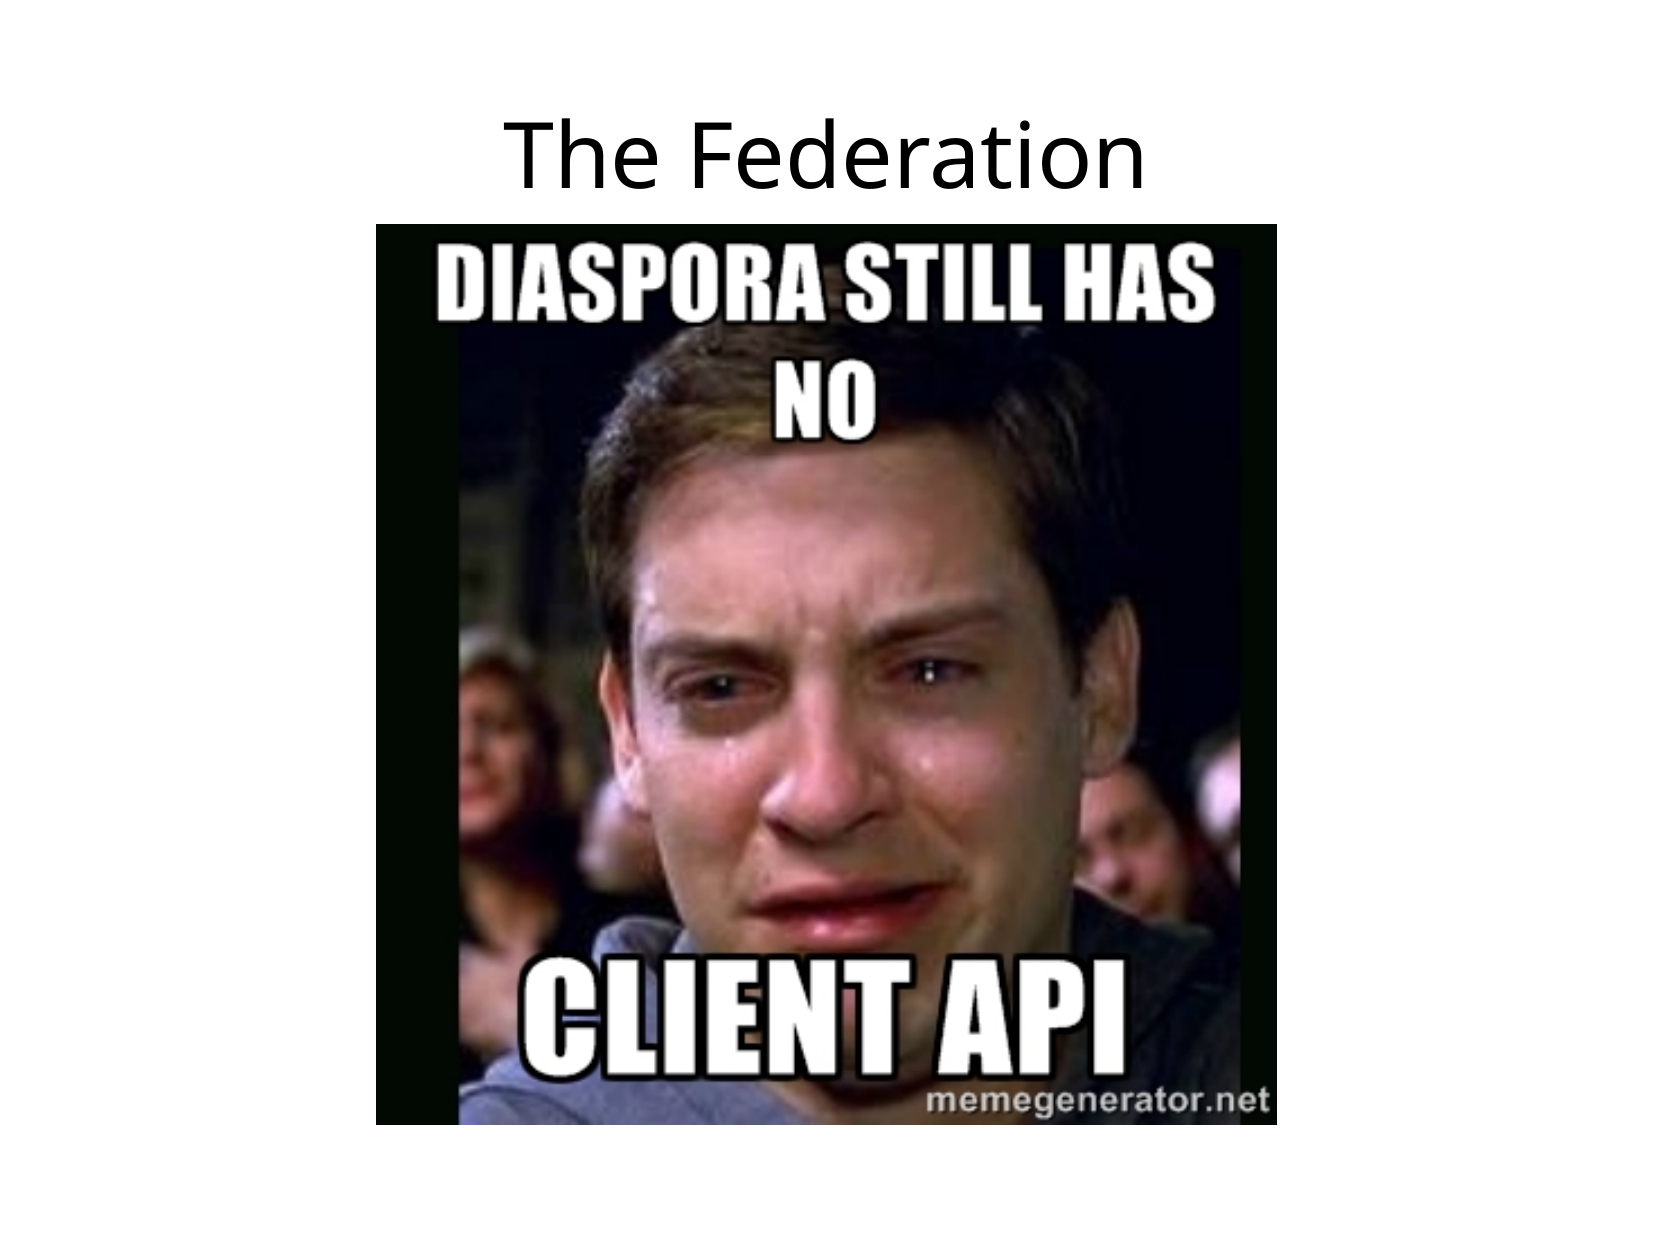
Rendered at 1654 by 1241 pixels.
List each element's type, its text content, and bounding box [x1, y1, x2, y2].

picture [376, 224, 1277, 1126]
title The Federation [82, 49, 1571, 257]
